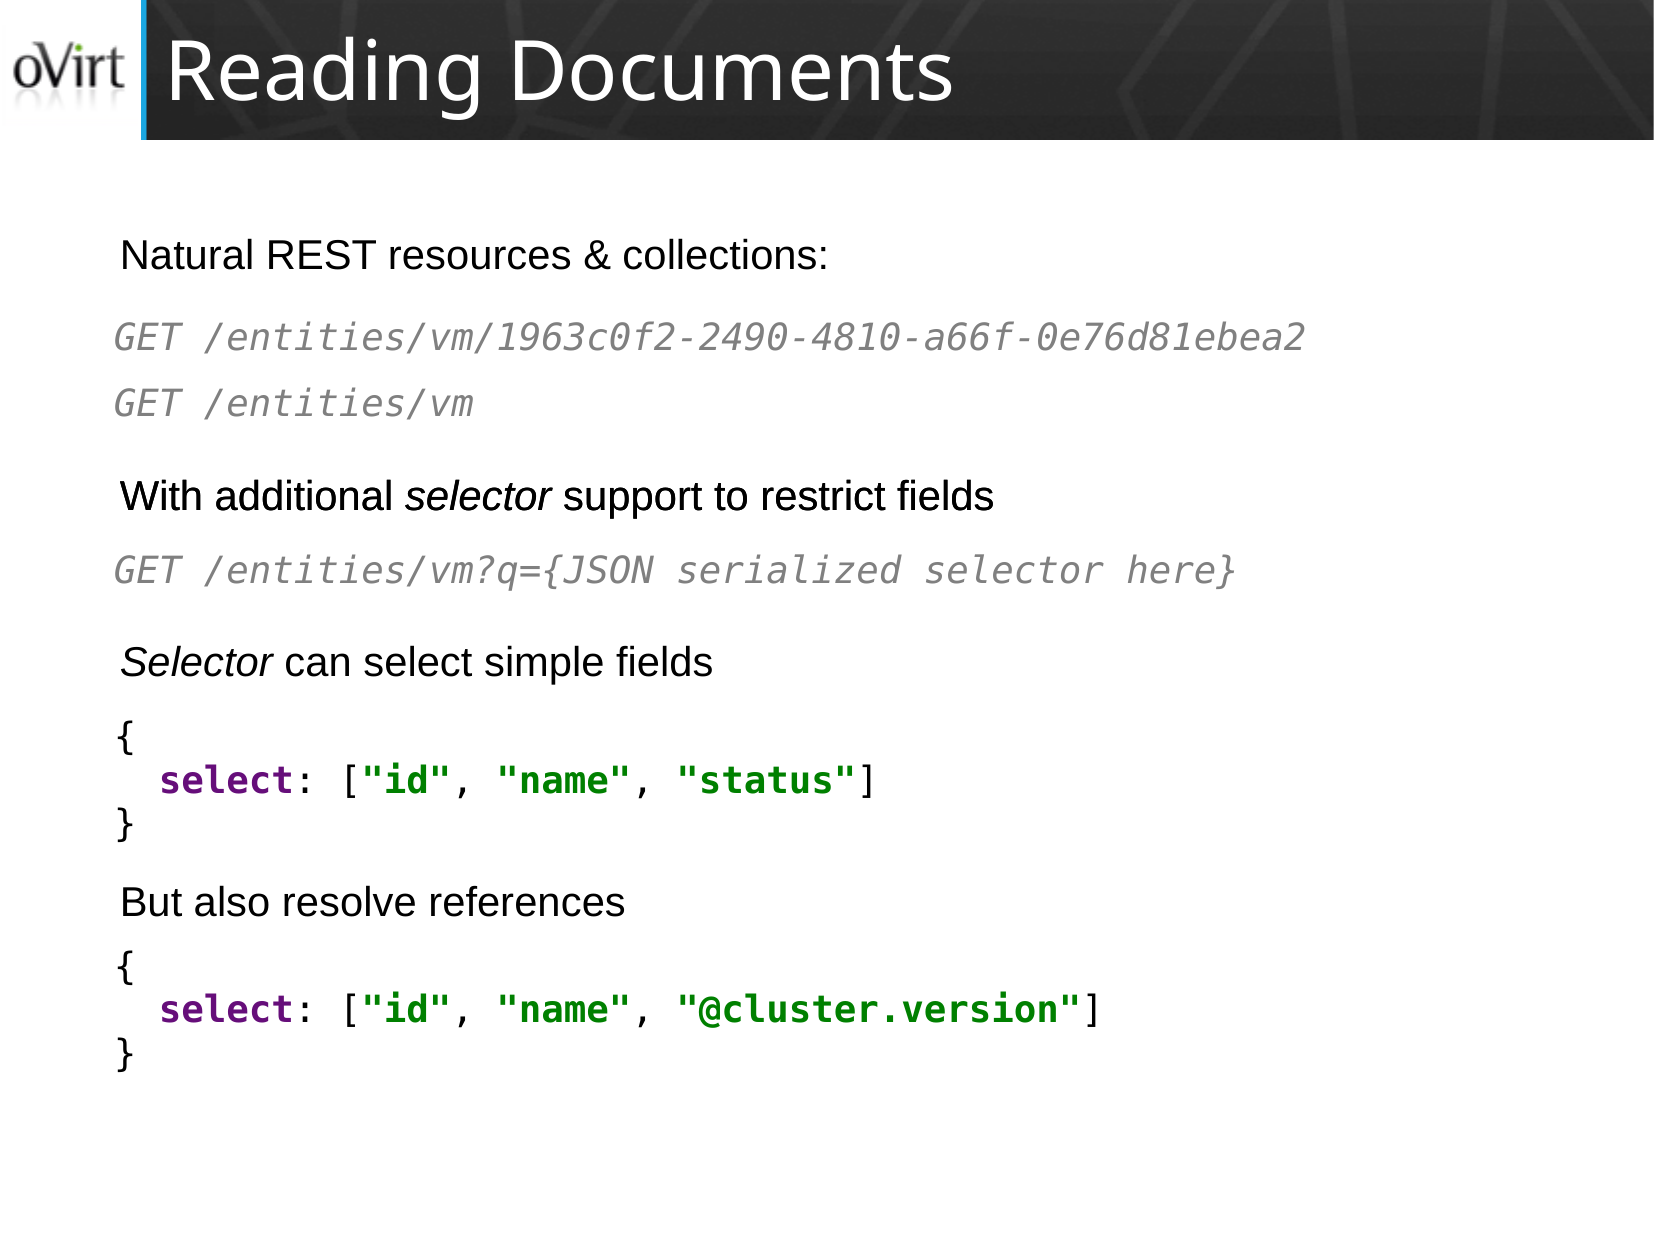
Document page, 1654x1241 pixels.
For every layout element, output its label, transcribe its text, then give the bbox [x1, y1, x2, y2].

picture [0, 0, 1654, 140]
text_box But also resolve references [105, 871, 641, 933]
text_box GET /entities/vm [99, 373, 1555, 433]
text_box Selector can select simple fields [105, 631, 729, 693]
text_box GET /entities/vm/1963c0f2-2490-4810-a66f-0e76d81ebea2 [99, 308, 1555, 367]
text_box { select: ["id", "name", "@cluster.version"] } [99, 937, 1555, 1083]
text_box Natural REST resources & collections: [105, 224, 845, 286]
text_box With additional selector support to restrict fields [105, 465, 1010, 527]
title Reading Documents [164, 18, 1653, 119]
text_box GET /entities/vm?q={JSON serialized selector here} [99, 541, 1555, 601]
text_box { select: ["id", "name", "status"] } [99, 707, 1555, 854]
